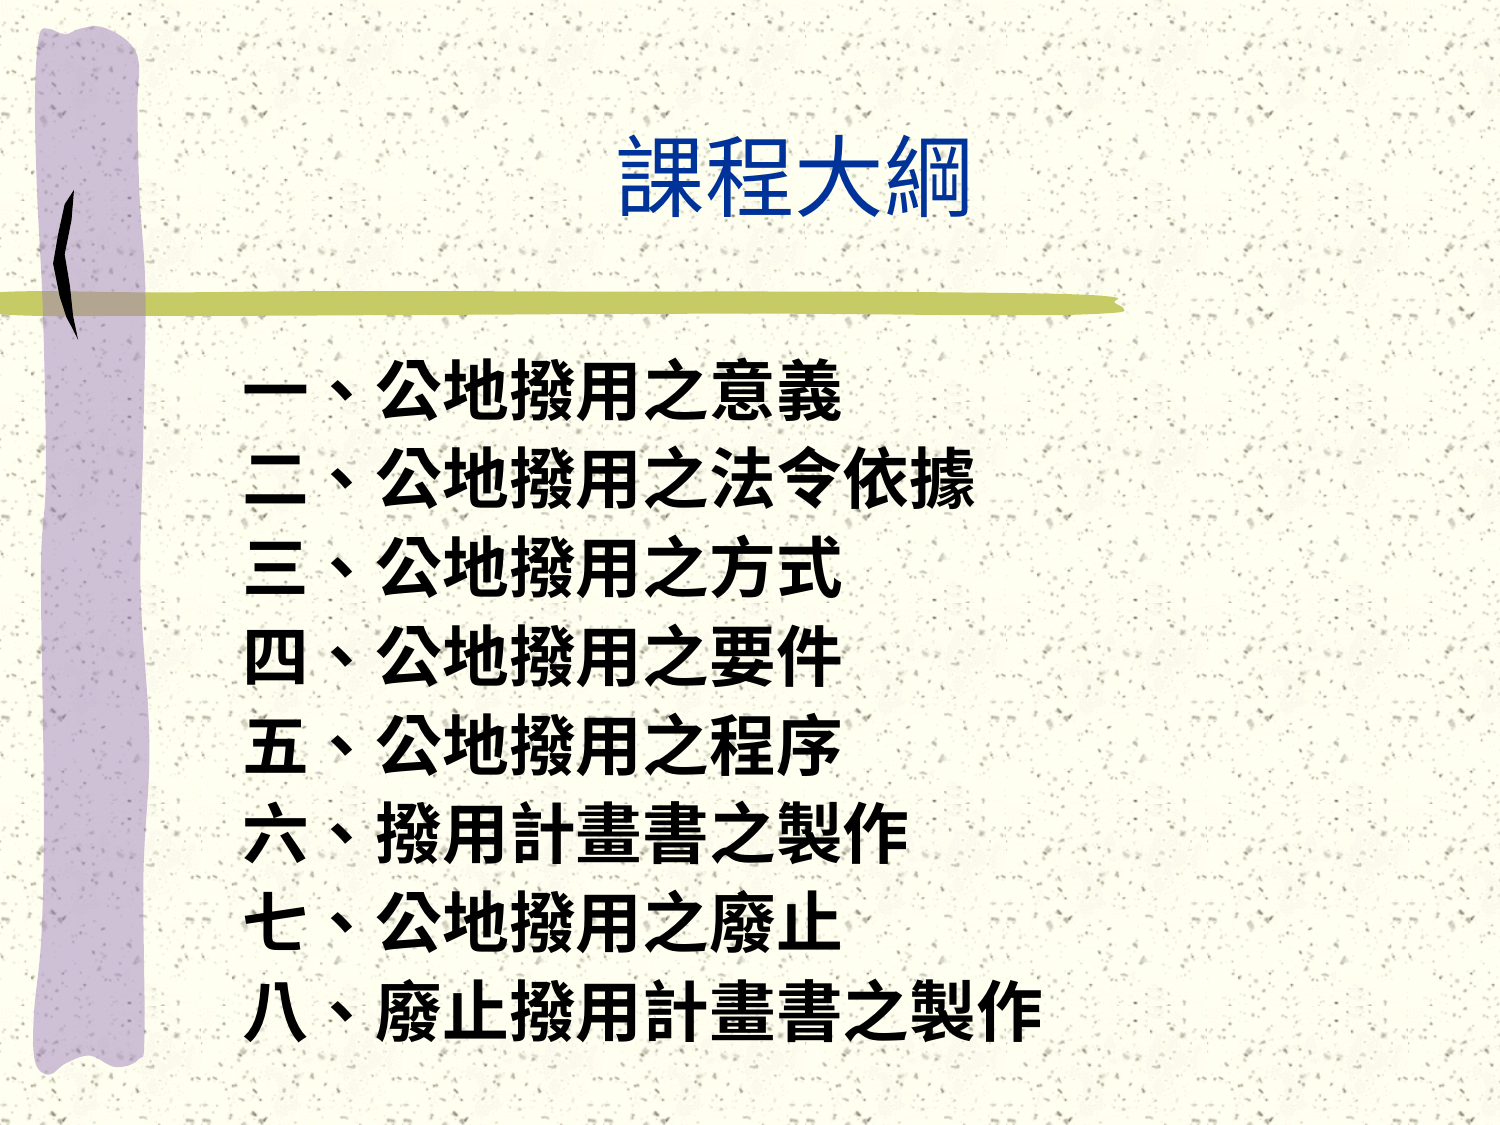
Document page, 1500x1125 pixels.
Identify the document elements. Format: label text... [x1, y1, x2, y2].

list 一、公地撥用之意義 二、公地撥用之法令依據 三、公地撥用之方式 四、公地撥用之要件 五、公地撥用之程序 六、撥用計畫書之製作 七、公地撥用之廢止 八、廢止撥用計畫書之製作 [171, 350, 1447, 1072]
title 課程大綱 [89, 113, 1500, 237]
